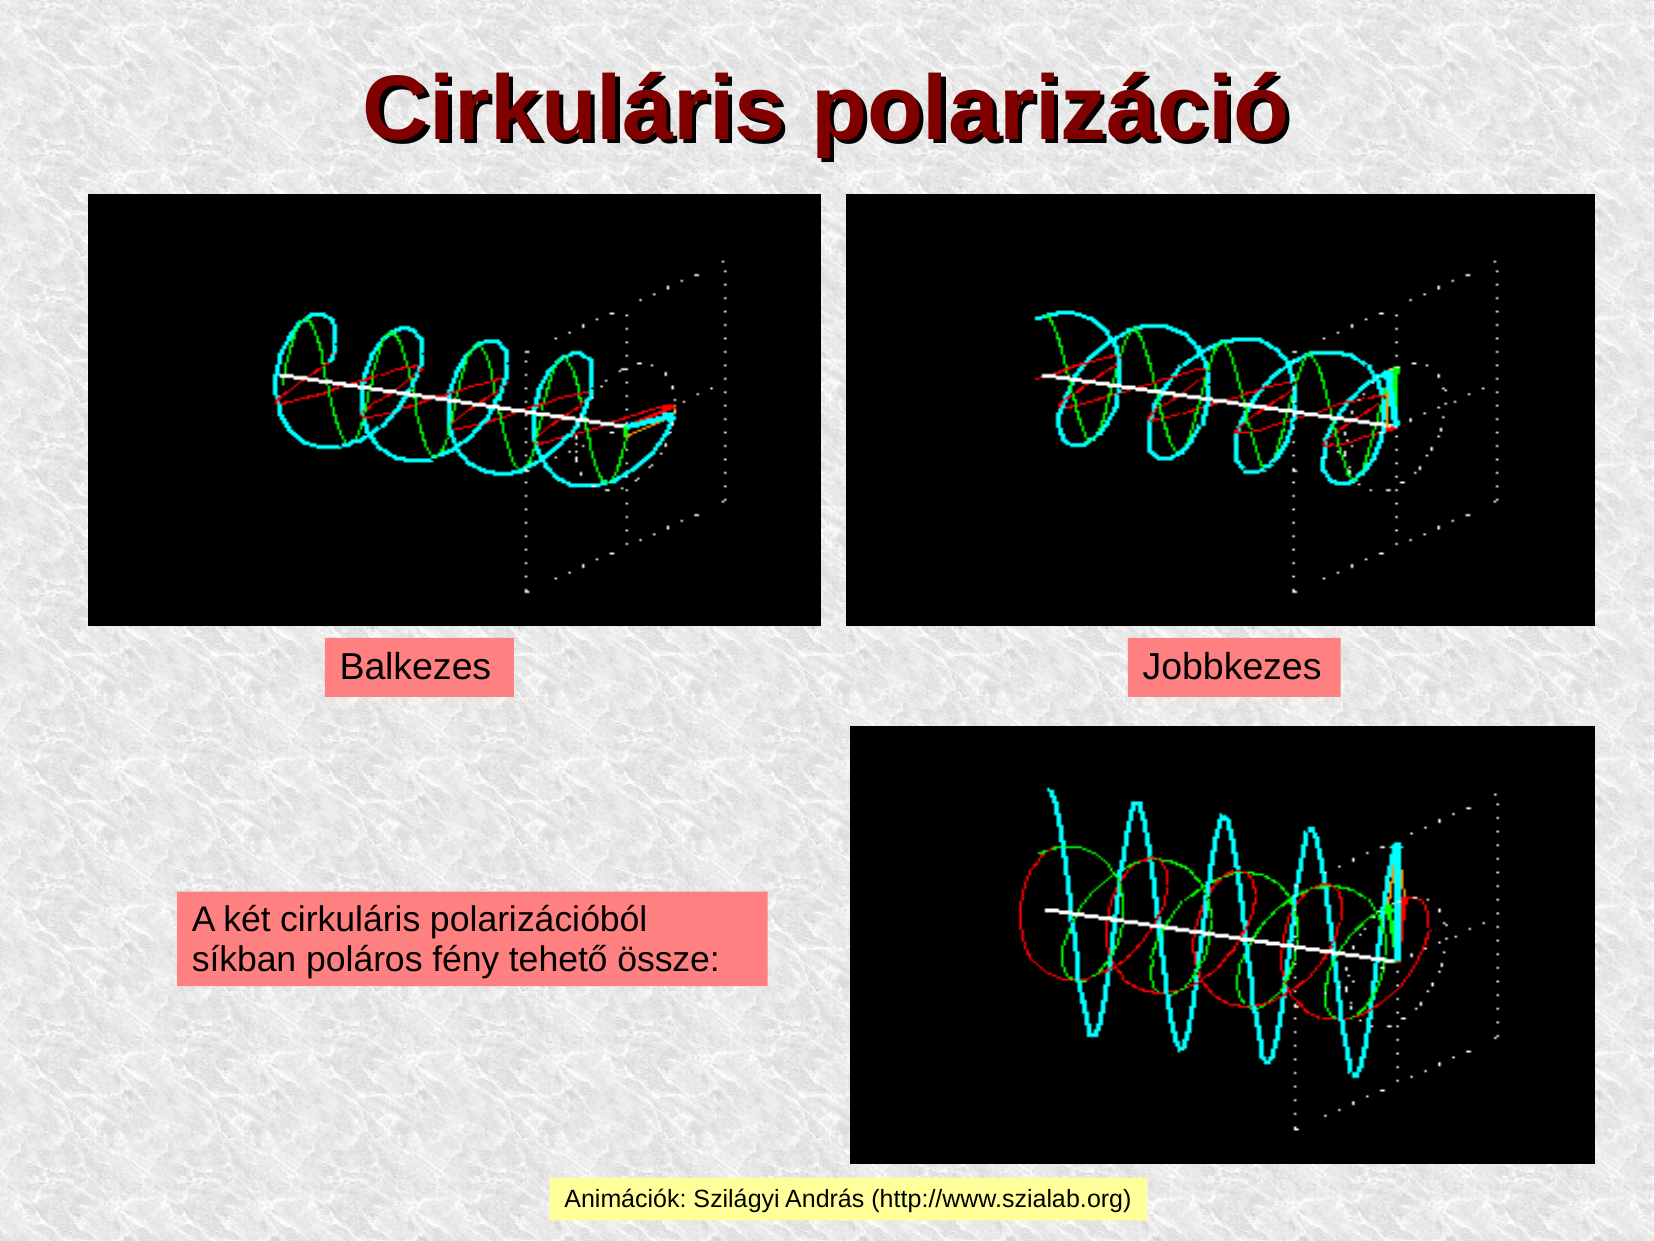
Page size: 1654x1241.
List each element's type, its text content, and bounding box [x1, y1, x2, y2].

title Cirkuláris polarizáció [82, 37, 1571, 178]
text_box A két cirkuláris polarizációból síkban poláros fény tehető össze: [177, 891, 768, 987]
text_box Animációk: Szilágyi András (http://www.szialab.org) [549, 1177, 1146, 1221]
text_box Balkezes [324, 637, 514, 697]
picture [0, 0, 1654, 1241]
text_box Jobbkezes [1127, 637, 1341, 697]
